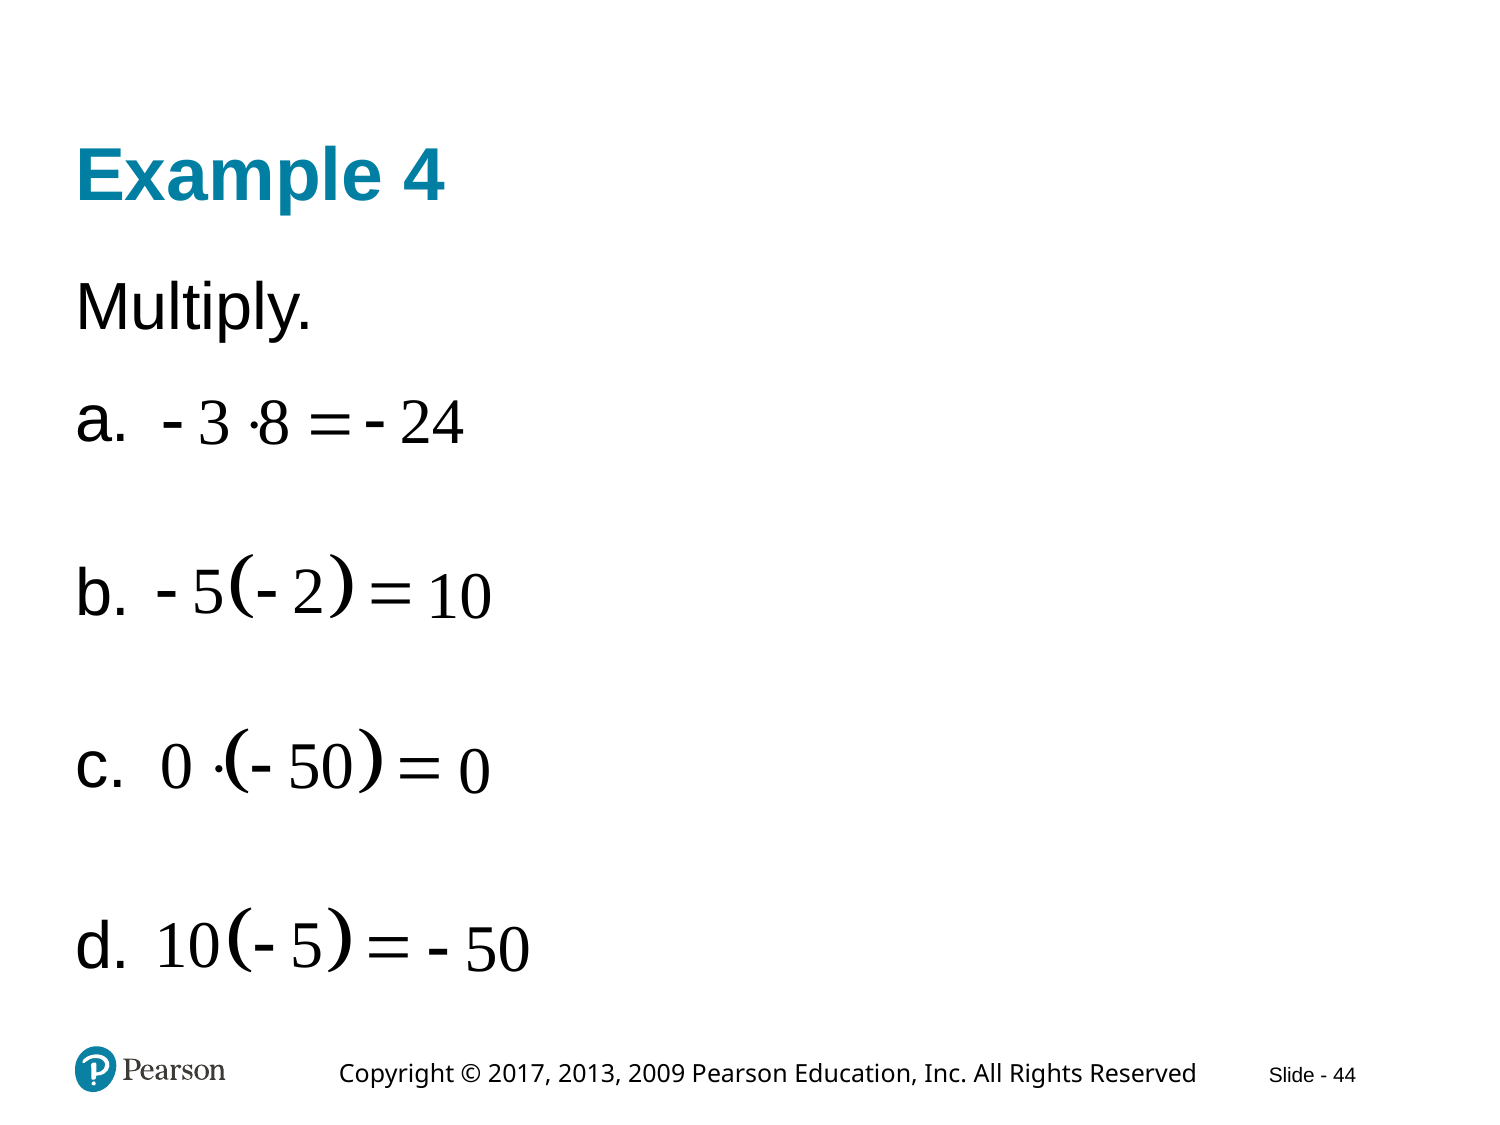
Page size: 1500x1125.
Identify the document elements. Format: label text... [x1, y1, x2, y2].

chart [423, 918, 535, 980]
chart [454, 740, 497, 802]
chart [359, 392, 468, 450]
chart [151, 550, 405, 644]
list Multiply. [75, 262, 408, 350]
list d. [75, 901, 134, 1002]
chart [156, 724, 435, 819]
list a. [75, 374, 140, 473]
chart [157, 392, 345, 454]
chart [428, 565, 496, 627]
list c. [75, 721, 140, 821]
chart [157, 903, 405, 998]
list b. [75, 548, 140, 635]
title Example 4 [75, 35, 1425, 216]
